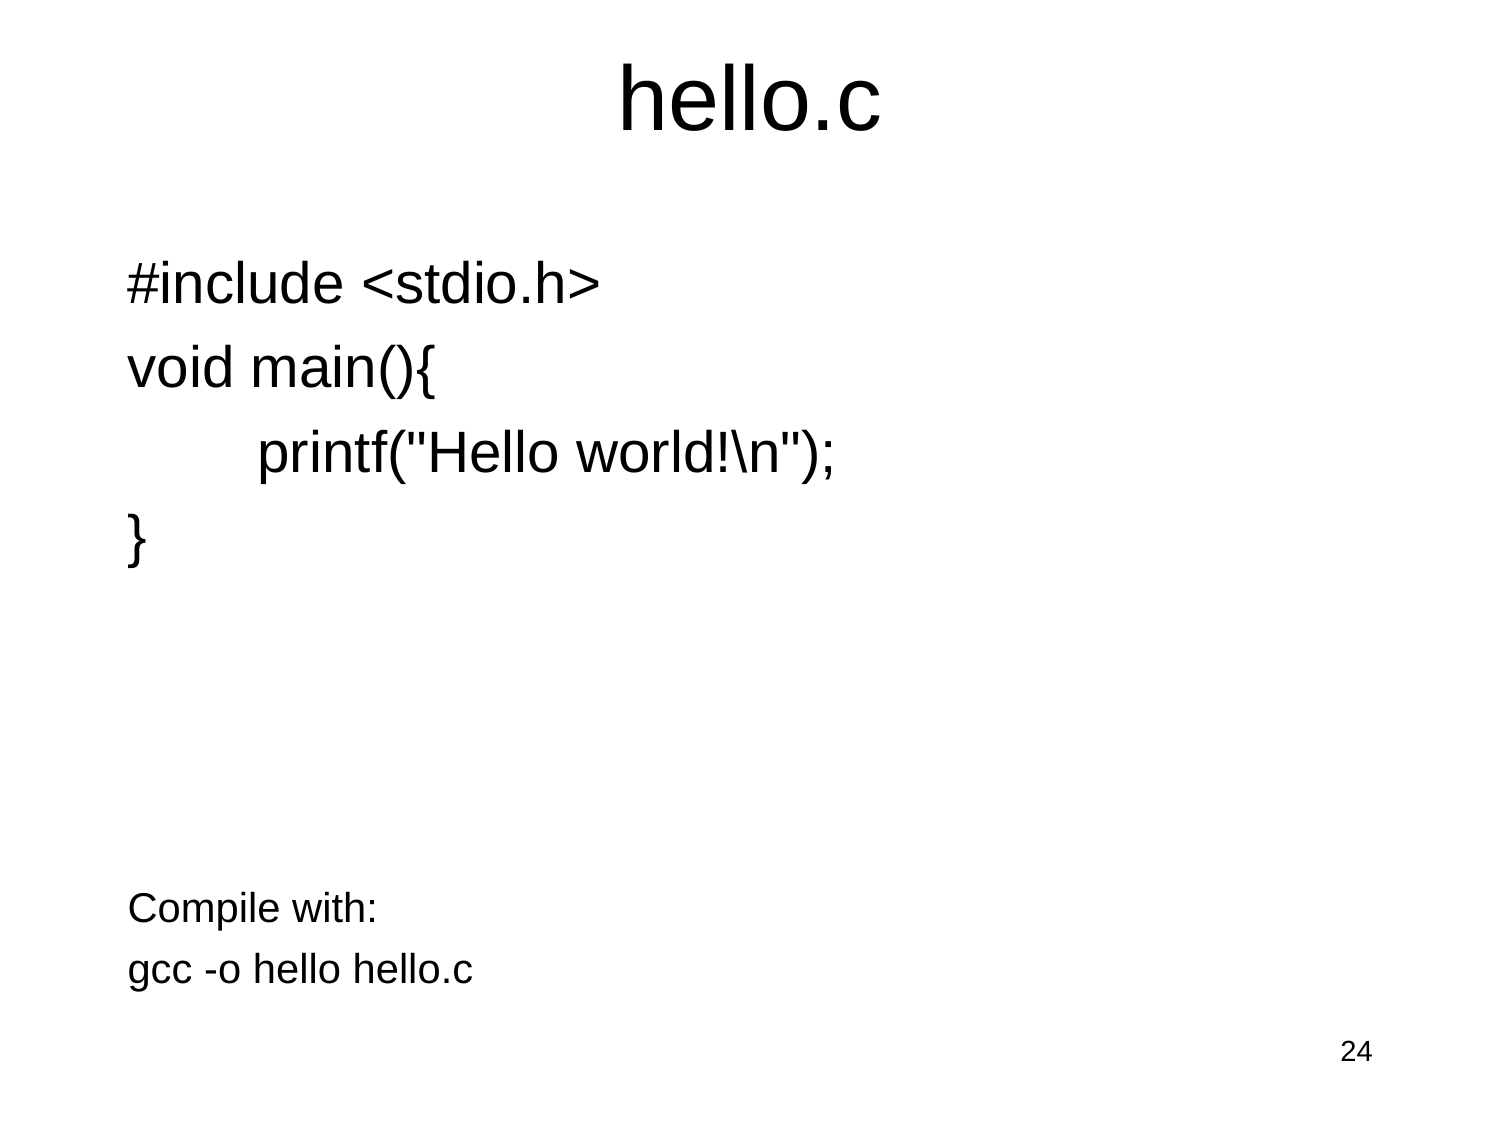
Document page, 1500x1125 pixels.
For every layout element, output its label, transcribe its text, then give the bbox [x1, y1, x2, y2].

list #include <stdio.h> void main(){ printf("Hello world!\n"); } Compile with: gcc -o hello hello.c [112, 237, 1388, 1051]
title hello.c [0, 0, 1500, 188]
text_box <number> [1074, 1025, 1388, 1101]
